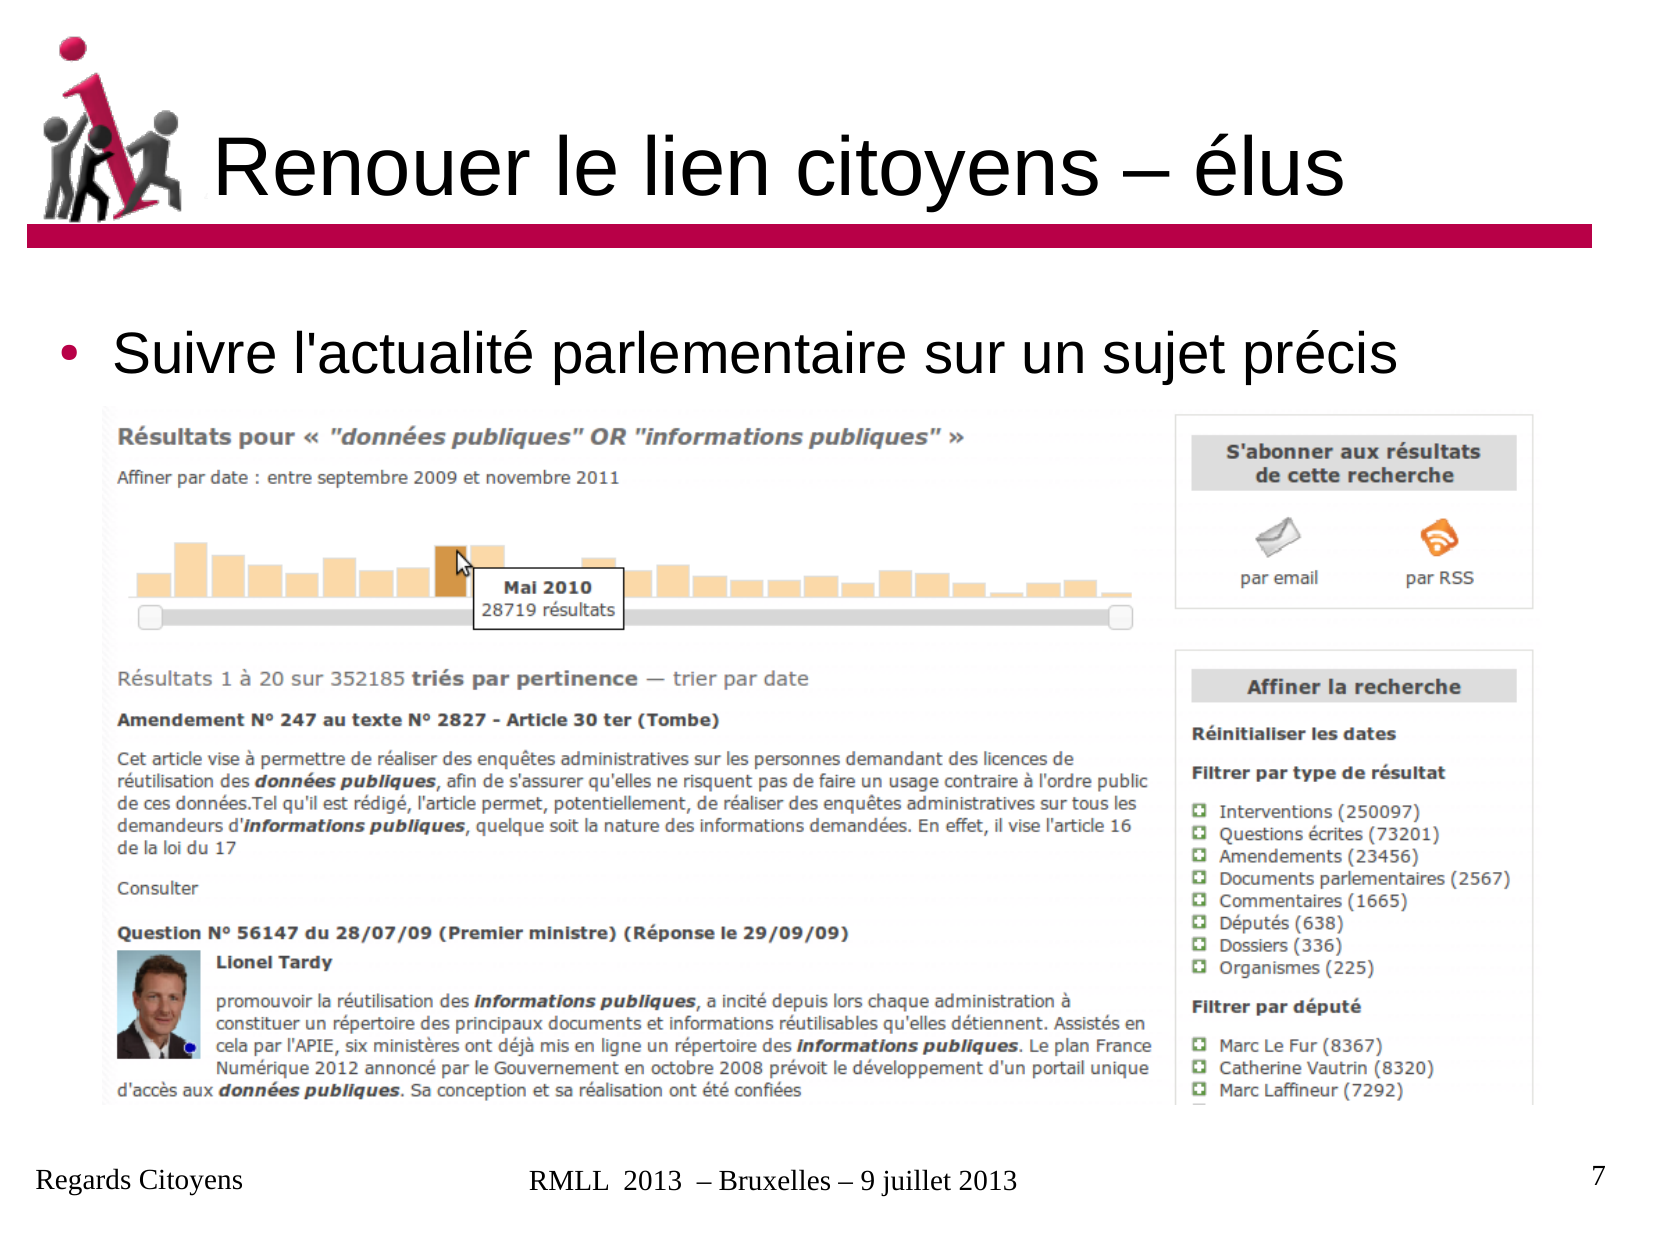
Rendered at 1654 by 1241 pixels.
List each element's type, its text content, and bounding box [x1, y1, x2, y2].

list Suivre l'actualité parlementaire sur un sujet précis [41, 321, 1636, 1140]
picture [27, 31, 208, 224]
picture [102, 406, 1542, 1105]
title Renouer le lien citoyens – élus [212, 70, 1601, 264]
